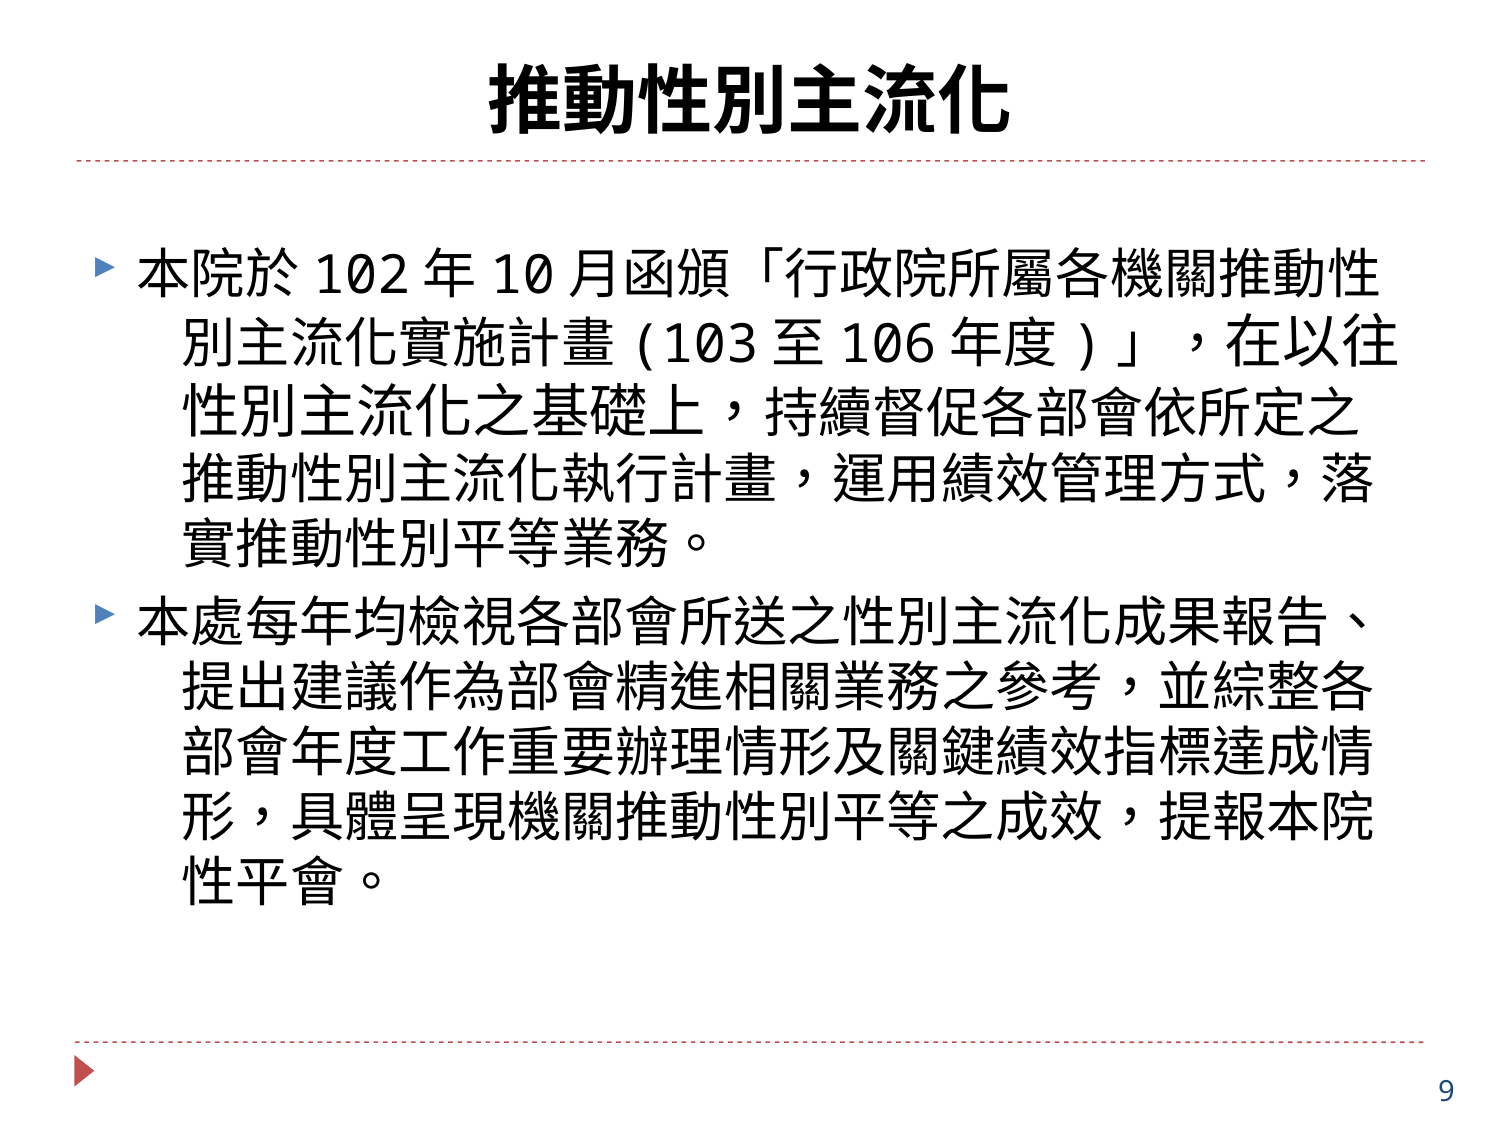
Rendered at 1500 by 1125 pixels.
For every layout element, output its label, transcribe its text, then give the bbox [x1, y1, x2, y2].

text_box 推動性別主流化 [0, 0, 1500, 150]
list 本院於102年10月函頒「行政院所屬各機關推動性別主流化實施計畫(103至106年度)」，在以往性別主流化之基礎上，持續督促各部會依所定之推動性別主流化執行計畫，運用績效管理方式，落實推動性別平等業務。 本處每年均檢視各部會所送之性別主流化成果報告、提出建議作為部會精進相關業務之參考，並綜整各部會年度工作重要辦理情形及關鍵績效指標達成情形，具體呈現機關推動性別平等之成效，提報本院性平會。 [76, 231, 1427, 949]
text_box 9 [1423, 1065, 1500, 1125]
